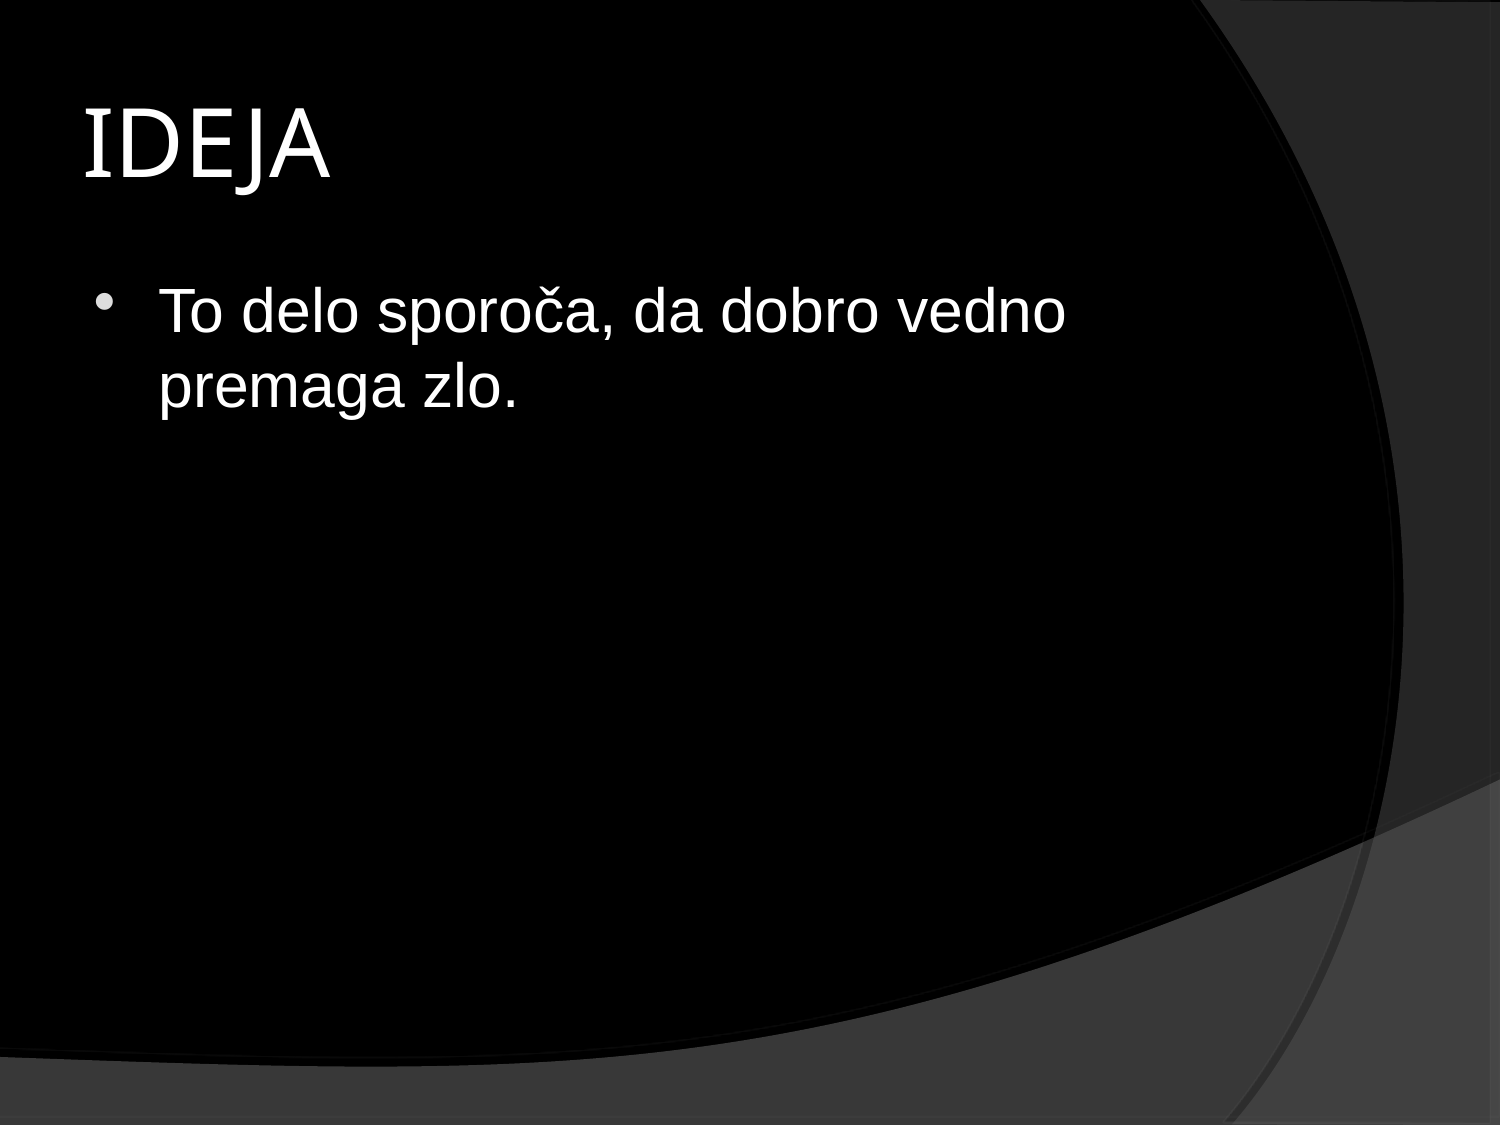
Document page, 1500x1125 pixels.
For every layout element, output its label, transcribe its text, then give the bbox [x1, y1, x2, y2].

title IDEJA [75, 45, 1300, 233]
list To delo sporoča, da dobro vedno premaga zlo. [75, 262, 1300, 1005]
